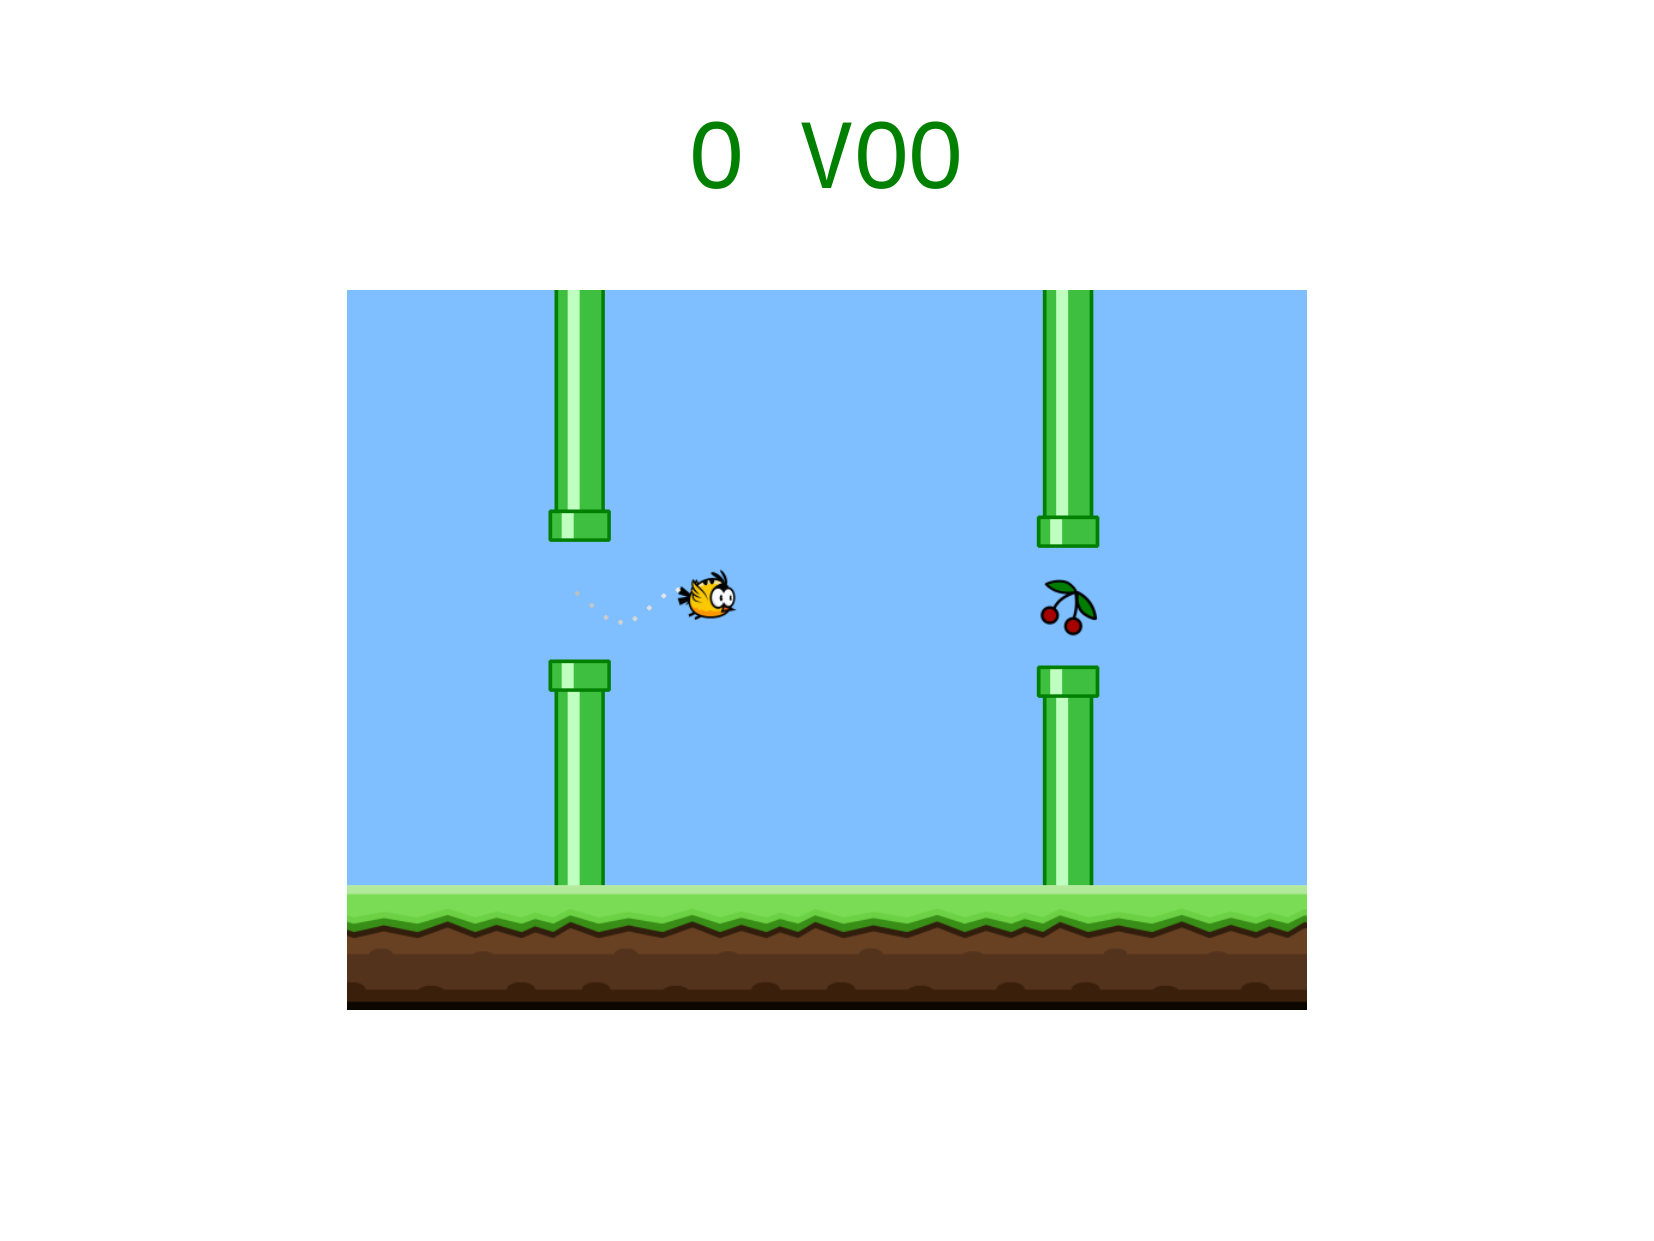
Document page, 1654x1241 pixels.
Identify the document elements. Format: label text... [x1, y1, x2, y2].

title O VOO [82, 49, 1571, 257]
picture [347, 290, 1307, 1010]
